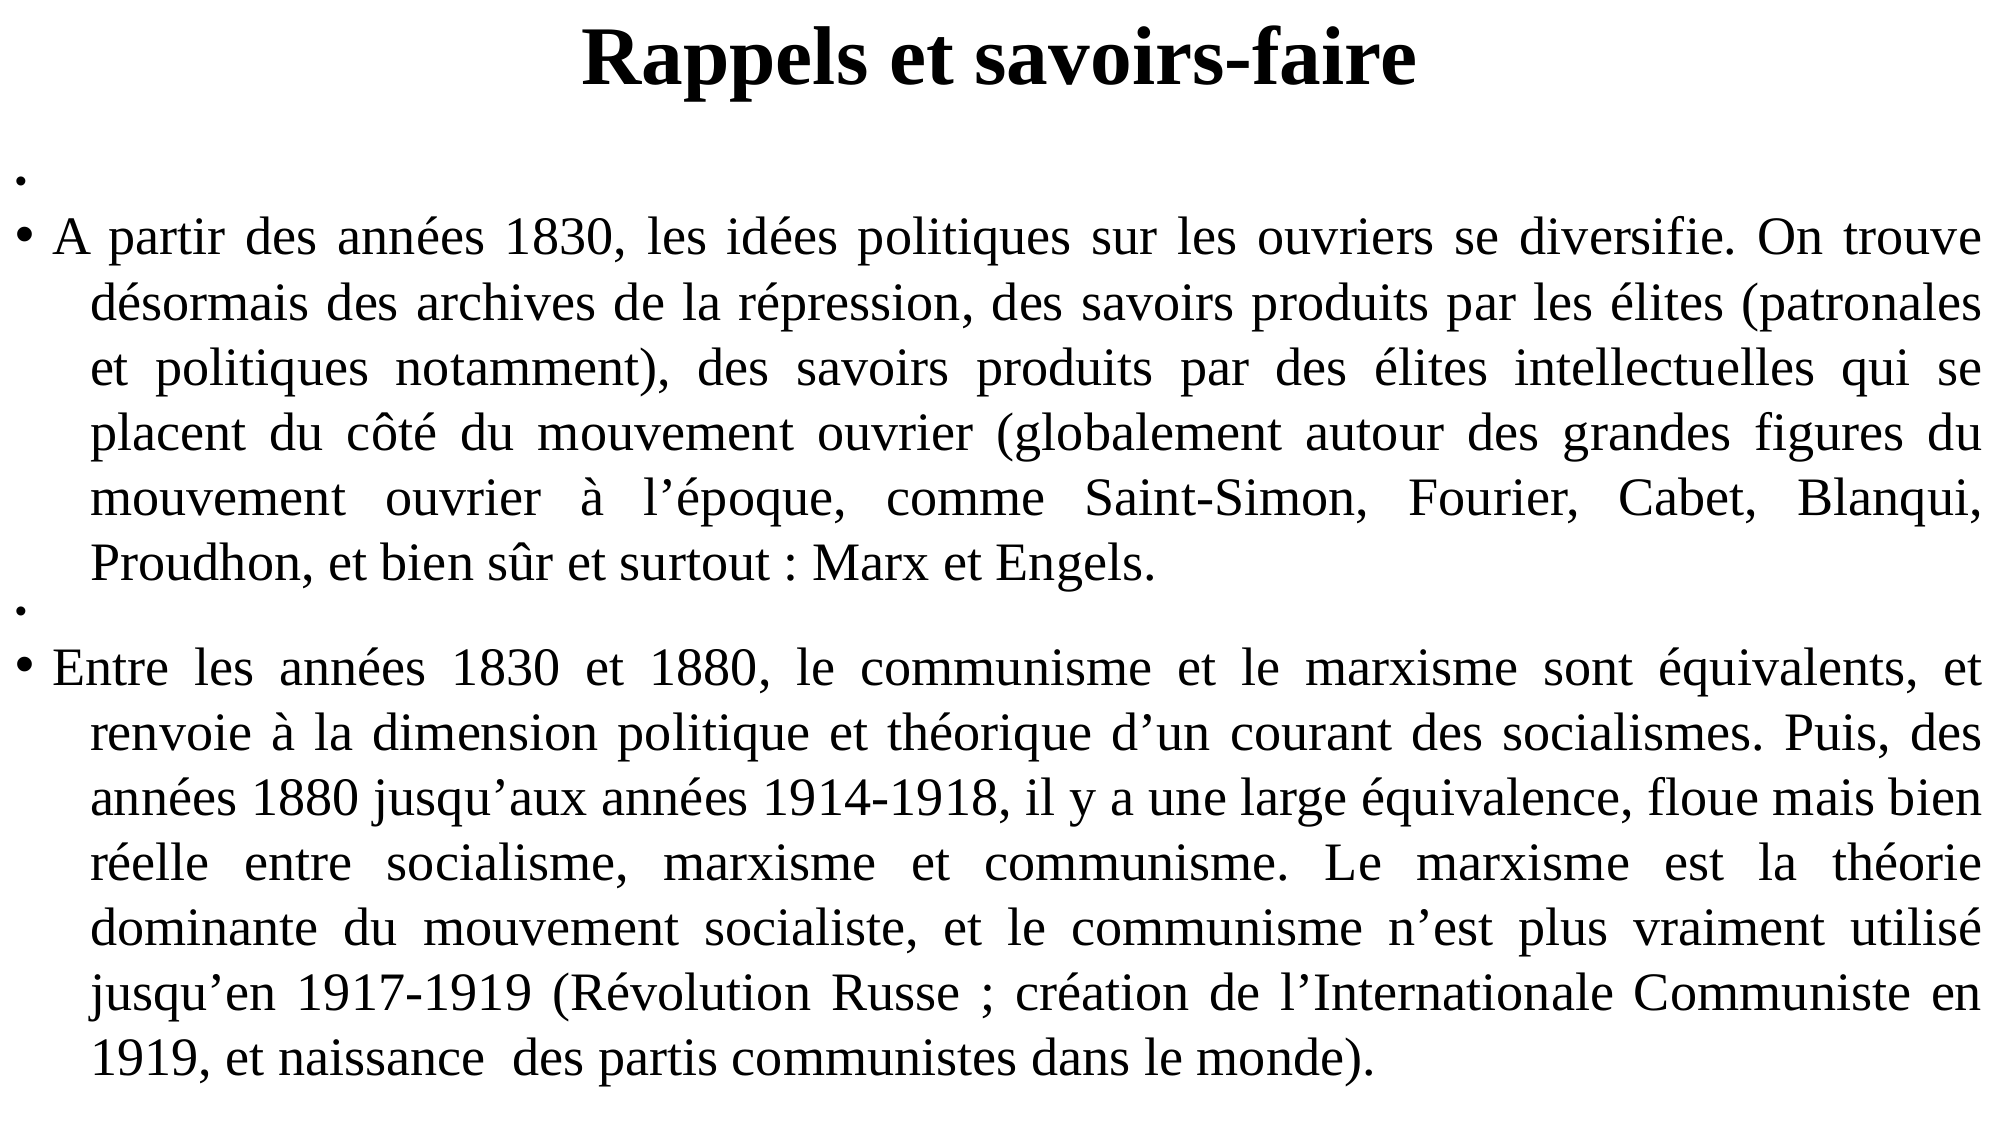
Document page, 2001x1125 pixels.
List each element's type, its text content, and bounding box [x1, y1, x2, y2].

title Rappels et savoirs-faire [137, 3, 1863, 112]
list A partir des années 1830, les idées politiques sur les ouvriers se diversifie. On trouve désormais des archives de la répression, des savoirs produits par les élites (patronales et politiques notamment), des savoirs produits par des élites intellectuelles qui se placent du côté du mouvement ouvrier (globalement autour des grandes figures du mouvement ouvrier à l’époque, comme Saint-Simon, Fourier, Cabet, Blanqui, Proudhon, et bien sûr et surtout : Marx et Engels. Entre les années 1830 et 1880, le communisme et le marxisme sont équivalents, et renvoie à la dimension politique et théorique d’un courant des socialismes. Puis, des années 1880 jusqu’aux années 1914-1918, il y a une large équivalence, floue mais bien réelle entre socialisme, marxisme et communisme. Le marxisme est la théorie dominante du mouvement socialiste, et le communisme n’est plus vraiment utilisé jusqu’en 1917-1919 (Révolution Russe ; création de l’Internationale Communiste en 1919, et naissance des partis communistes dans le monde). [0, 153, 2000, 1125]
